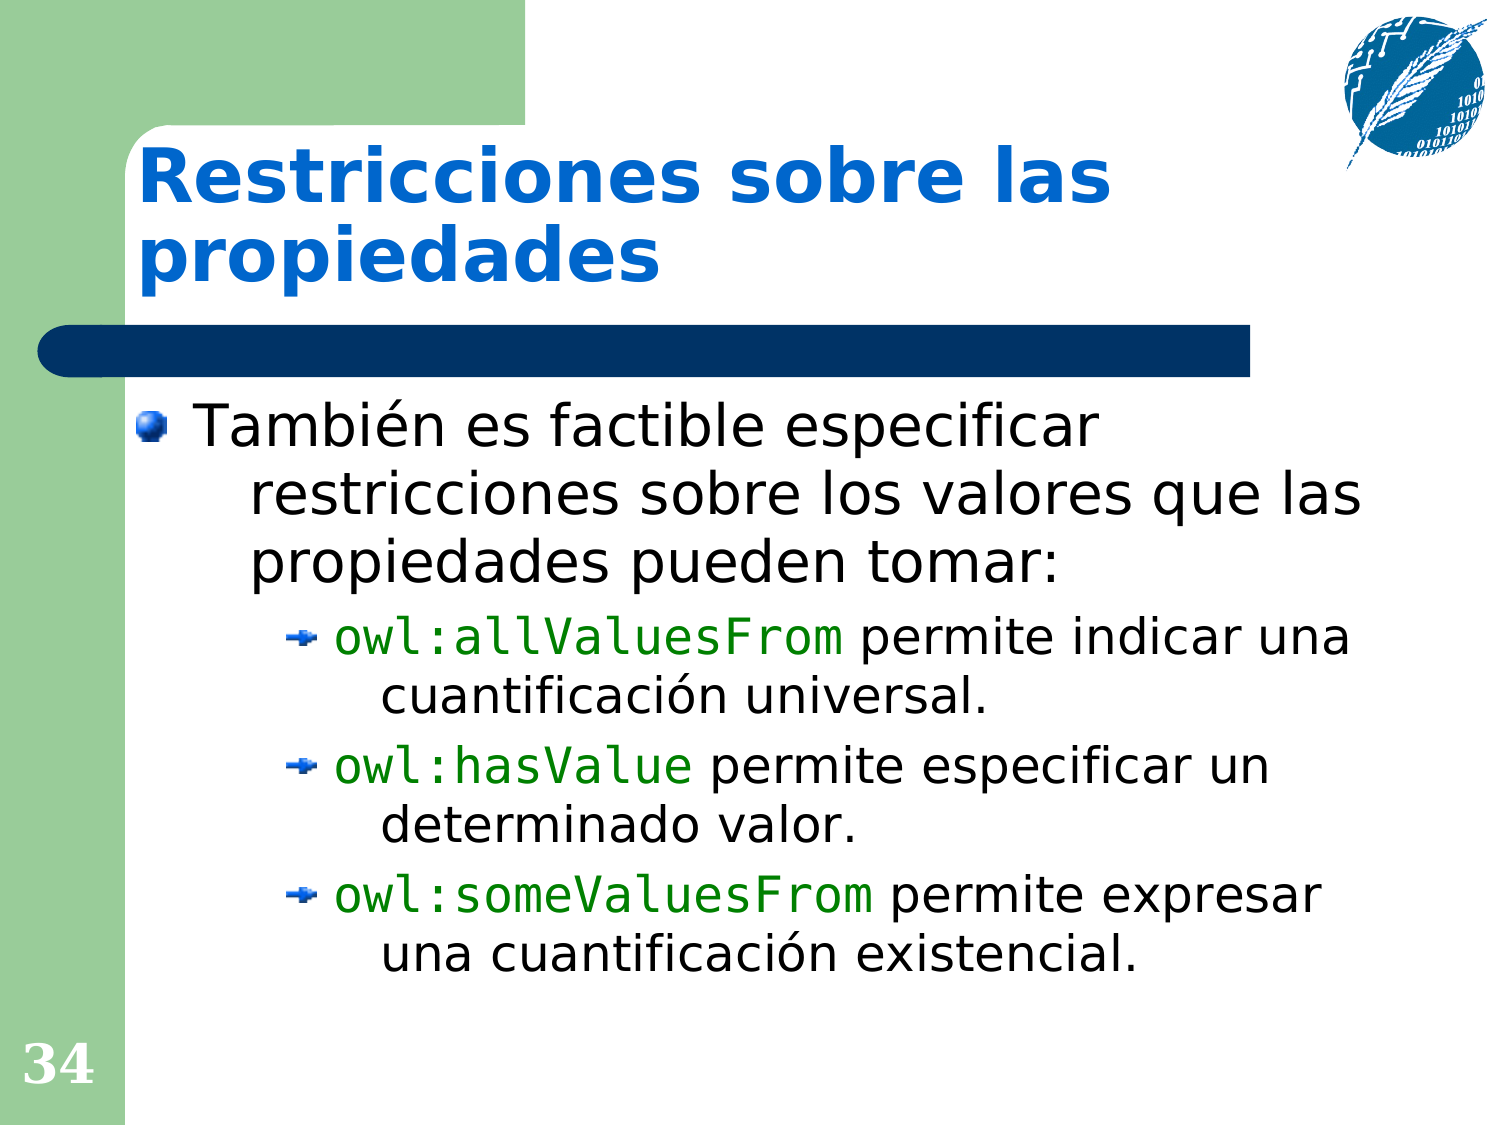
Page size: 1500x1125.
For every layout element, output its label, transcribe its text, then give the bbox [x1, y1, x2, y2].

picture [1427, 138, 1431, 148]
picture [1436, 127, 1450, 136]
list También es factible especificar restricciones sobre los valores que las propiedades pueden tomar: owl:allValuesFrom permite indicar una cuantificación universal. owl:hasValue permite especificar un determinado valor. owl:someValuesFrom permite expresar una cuantificación existencial. [136, 392, 1399, 1116]
picture [1416, 140, 1425, 149]
picture [1433, 139, 1440, 147]
title Restricciones sobre las propiedades [136, 135, 1413, 302]
picture [1341, 15, 1487, 172]
